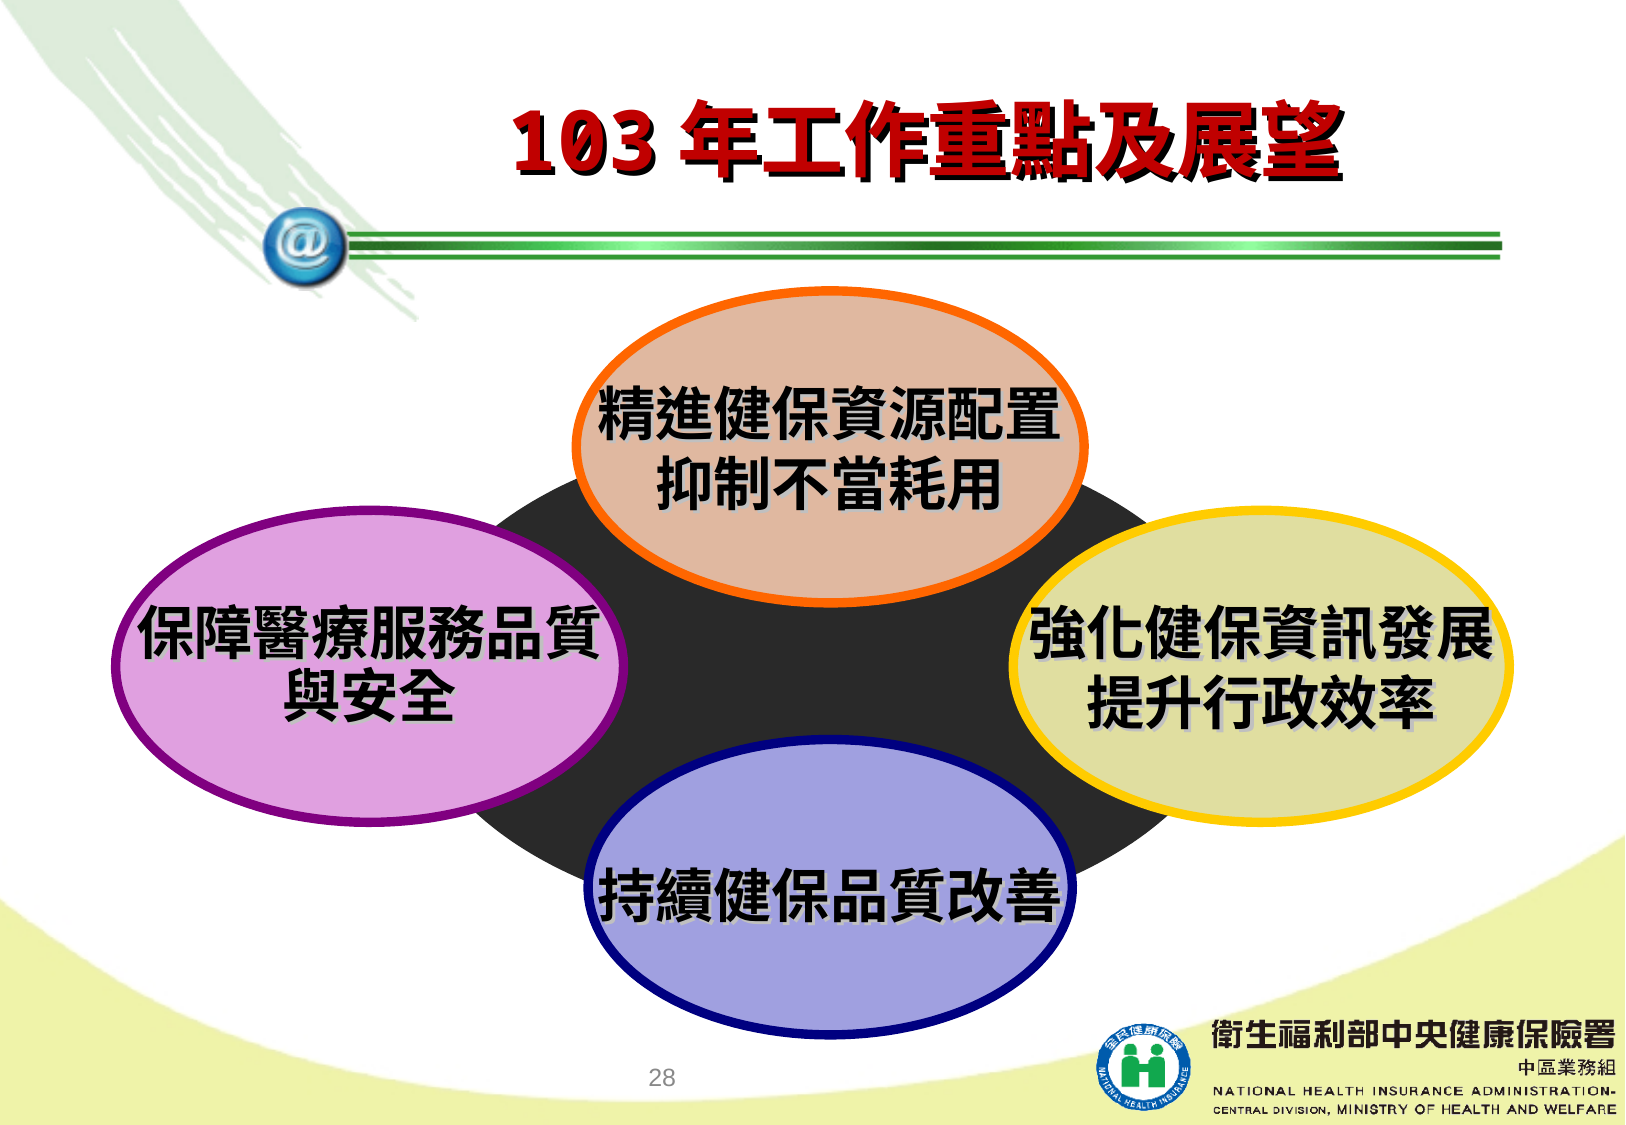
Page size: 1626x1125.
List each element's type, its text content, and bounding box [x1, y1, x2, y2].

text_box [633, 1046, 1013, 1107]
text_box 保障醫療服務品質 與安全 [115, 510, 624, 823]
text_box 強化健保資訊發展 提升行政效率 [1013, 510, 1510, 823]
text_box 持續健保品質改善 [588, 739, 1073, 1035]
text_box [472, 477, 1172, 882]
title 103年工作重點及展望 [304, 66, 1546, 209]
text_box 精進健保資源配置 抑制不當耗用 [576, 290, 1085, 603]
